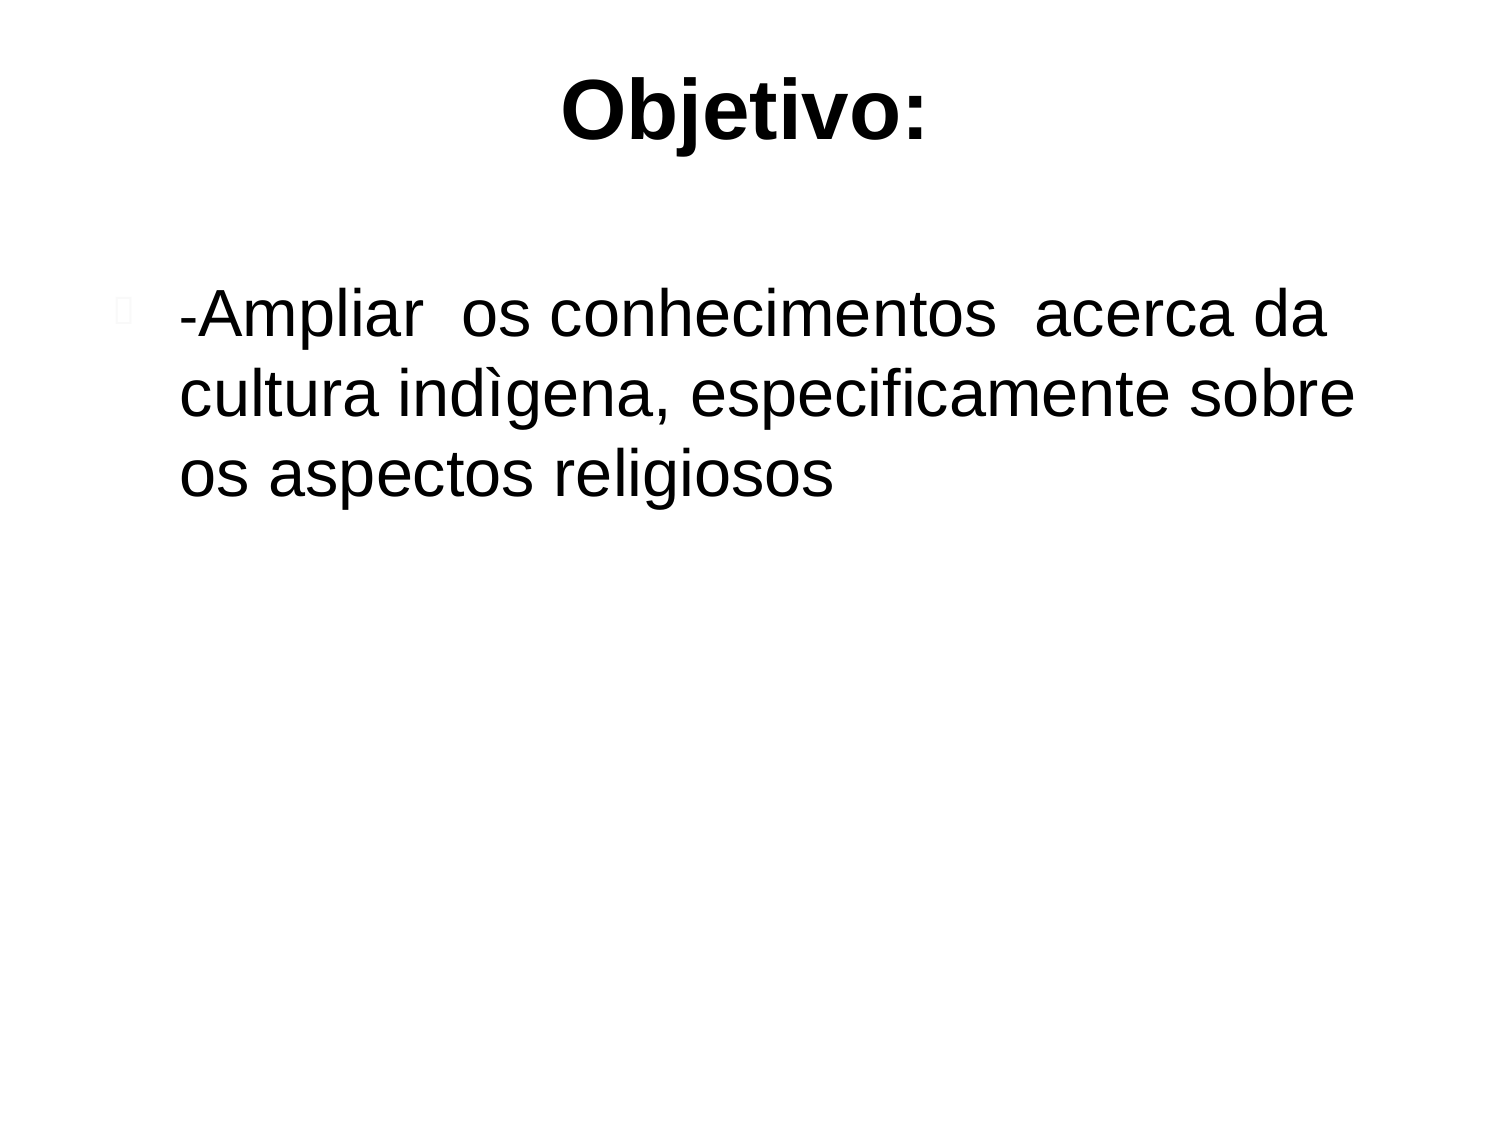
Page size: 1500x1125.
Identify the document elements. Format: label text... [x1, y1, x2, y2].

title Objetivo: [70, 46, 1421, 235]
list -Ampliar os conhecimentos acerca da cultura indìgena, especificamente sobre os aspectos religiosos [75, 262, 1425, 1035]
